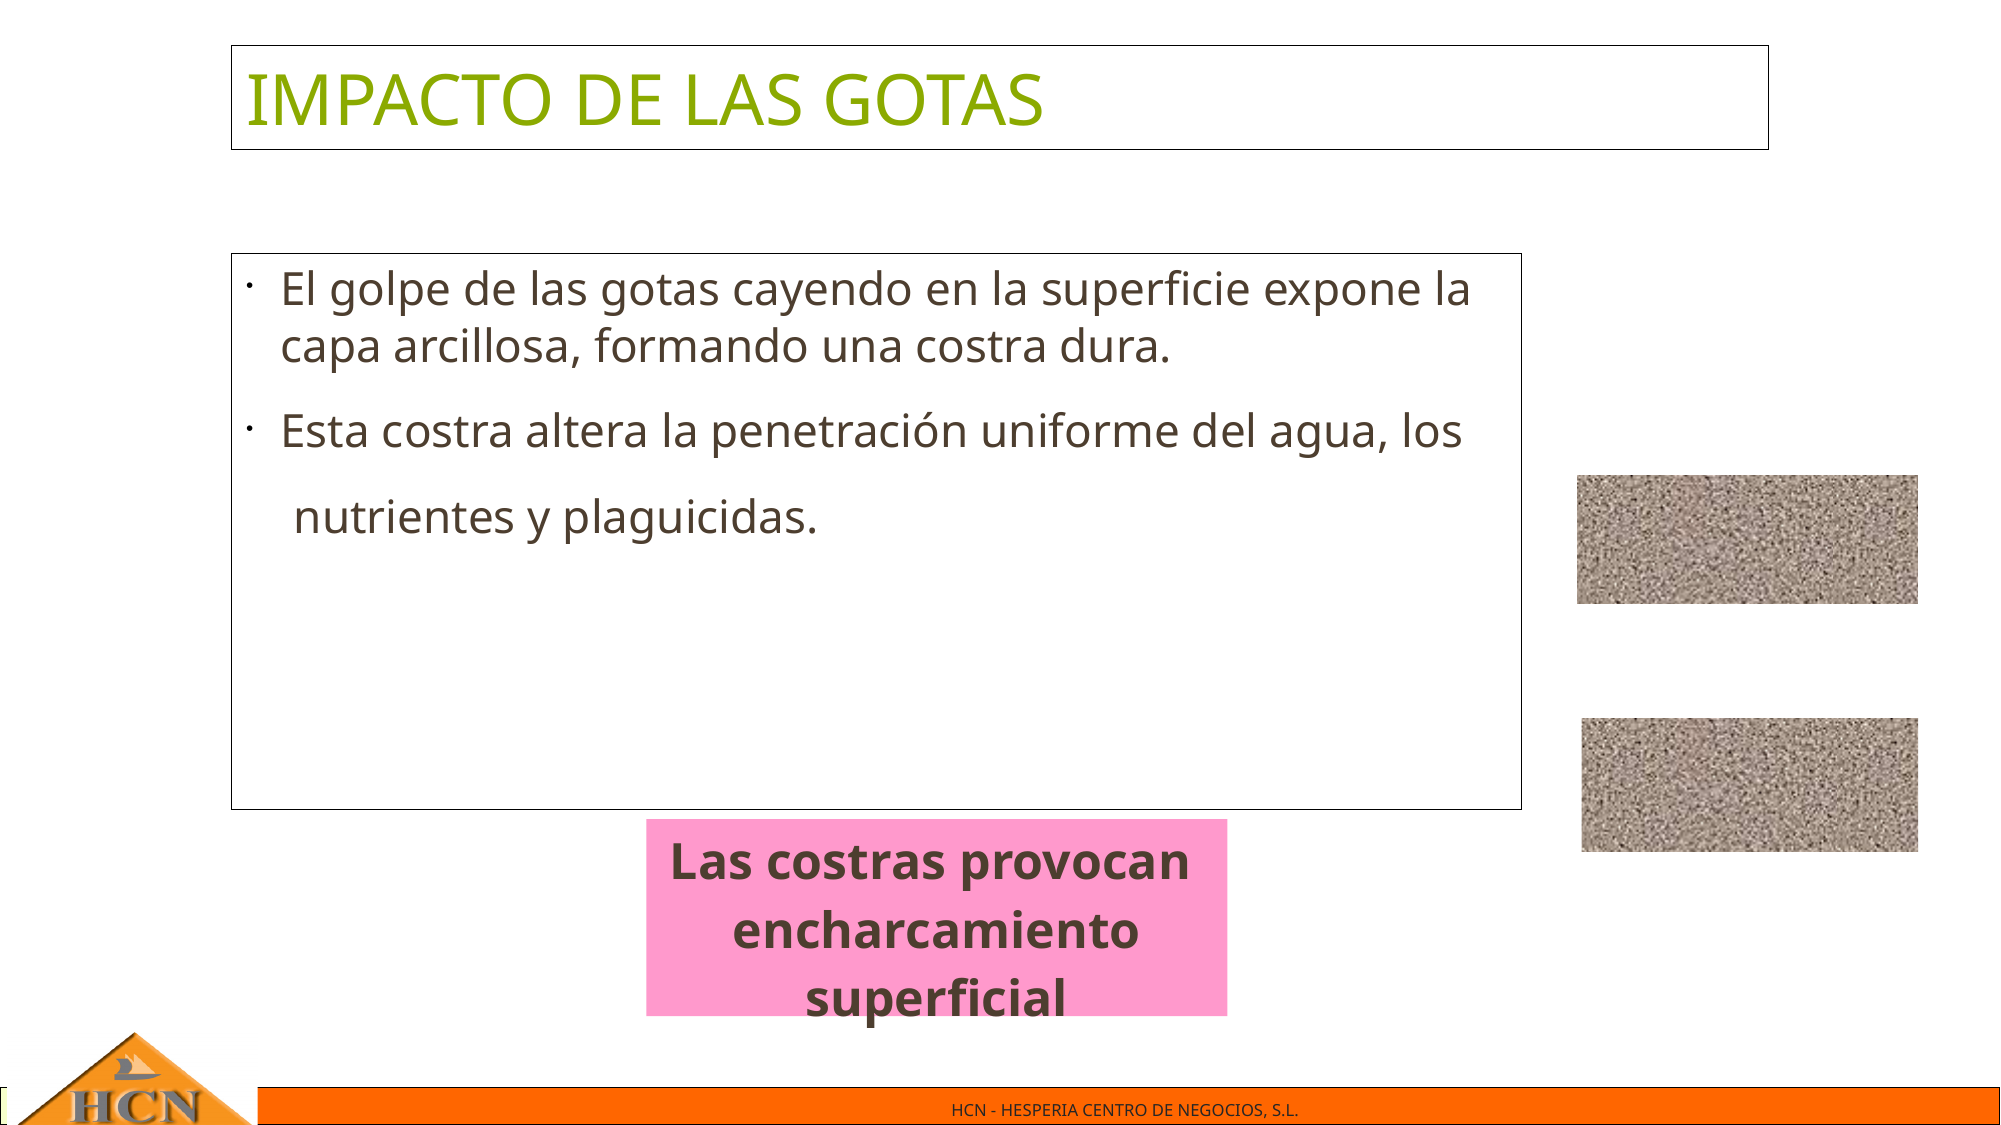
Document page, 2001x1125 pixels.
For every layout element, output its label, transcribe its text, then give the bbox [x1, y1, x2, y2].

title IMPACTO DE LAS GOTAS [231, 45, 1769, 150]
picture [7, 1029, 258, 1125]
text_box HCN - HESPERIA CENTRO DE NEGOCIOS, S.L. [258, 1087, 2000, 1125]
text_box [1577, 475, 1918, 604]
list El golpe de las gotas cayendo en la superficie expone la capa arcillosa, formando una costra dura. Esta costra altera la penetración uniforme del agua, los nutrientes y plaguicidas. [231, 253, 1522, 810]
text_box Las costras provocan encharcamiento superficial [646, 819, 1228, 1017]
text_box 1 [0, 1087, 7, 1125]
text_box [1581, 718, 1919, 852]
